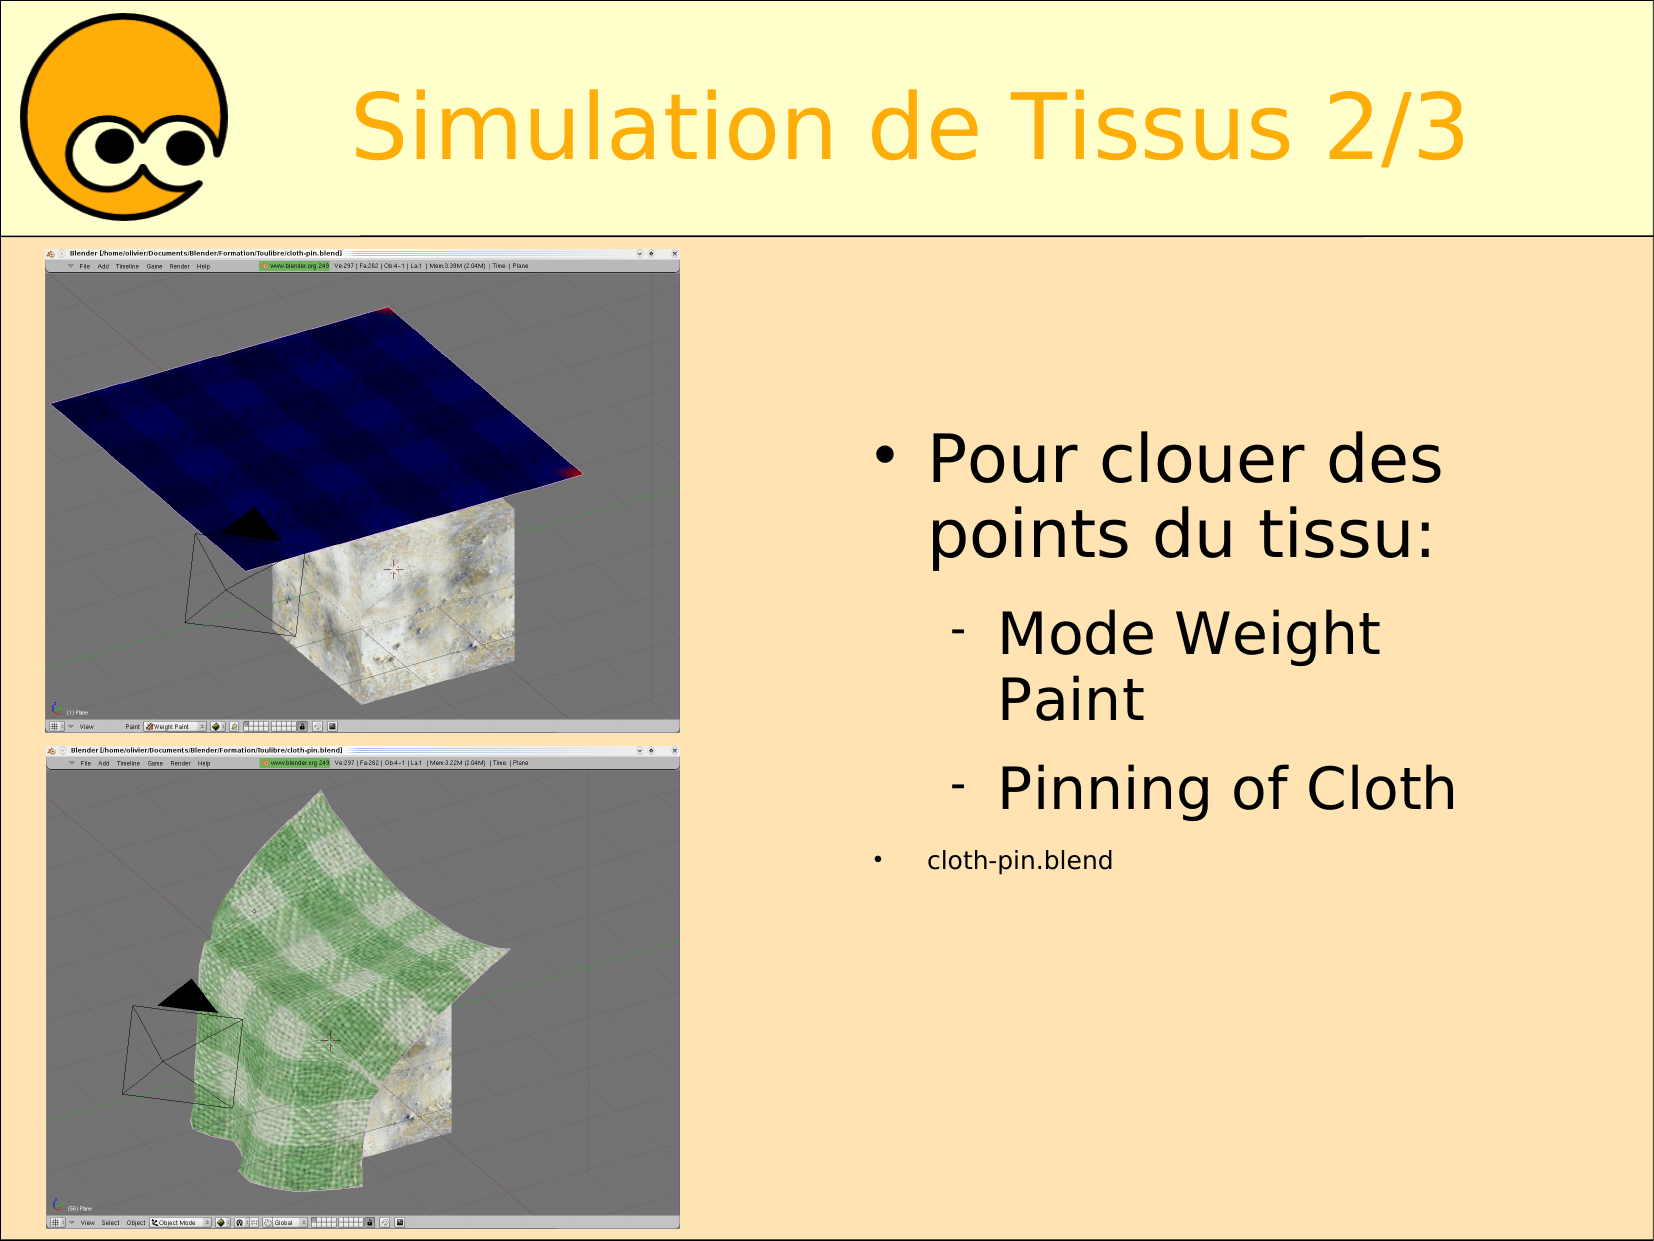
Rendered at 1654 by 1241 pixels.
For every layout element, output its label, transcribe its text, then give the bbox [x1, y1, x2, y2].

picture [46, 746, 680, 1229]
title Simulation de Tissus 2/3 [252, 21, 1571, 235]
list Pour clouer des points du tissu: Mode Weight Paint Pinning of Cloth cloth-pin.blend [856, 421, 1536, 983]
picture [20, 13, 228, 221]
picture [45, 249, 680, 733]
